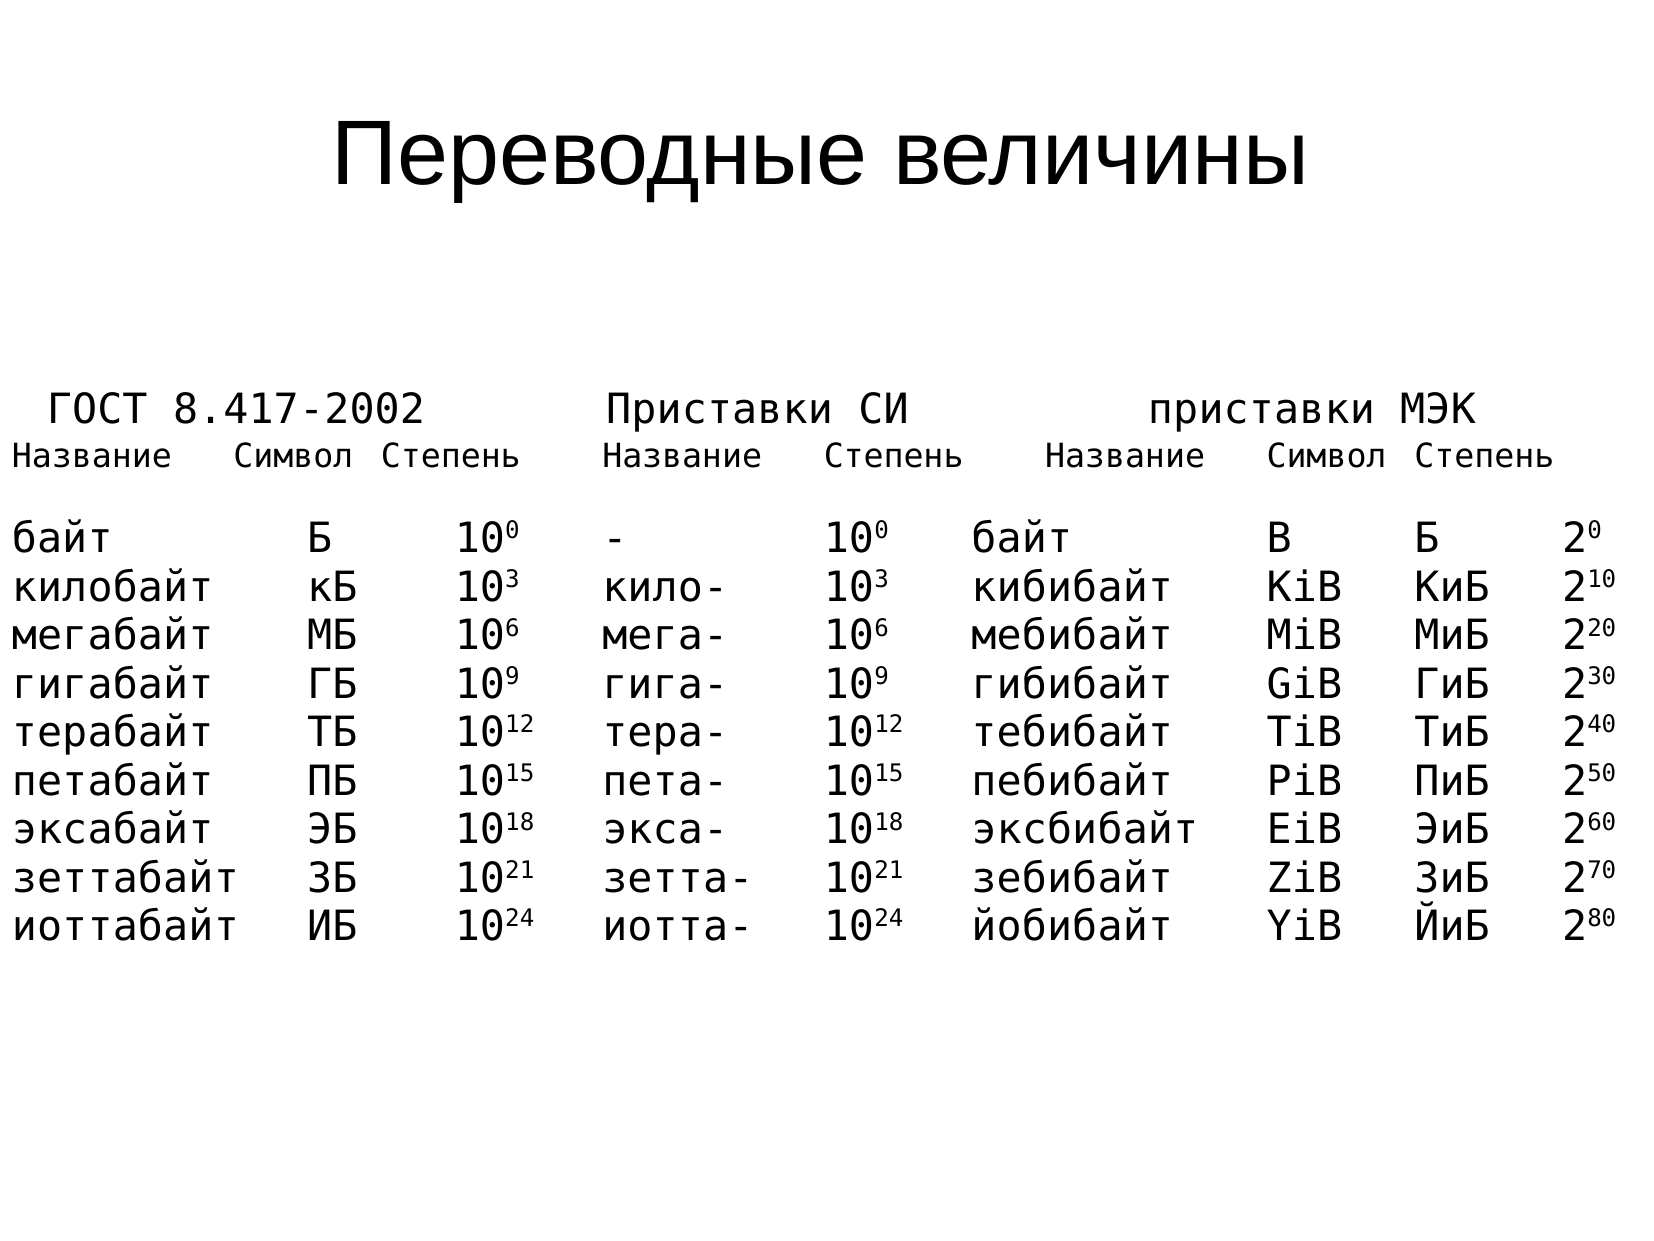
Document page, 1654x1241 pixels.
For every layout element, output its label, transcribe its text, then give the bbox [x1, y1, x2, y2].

title ГОСТ 8.417-2002 Приставки СИ приставки МЭК Название Символ Степень Название Степень Название Символ Степень байт Б 100 - 100 байт B Б 20 килобайт кБ 103 кило- 103 кибибайт KiB КиБ 210 мегабайт МБ 106 мега- 106 мебибайт MiB МиБ 220 гигабайт ГБ 109 гига- 109 гибибайт GiB ГиБ 230 терабайт ТБ 1012 тера- 1012 тебибайт TiB ТиБ 240 петабайт ПБ 1015 пета- 1015 пебибайт PiB ПиБ 250 эксабайт ЭБ 1018 экса- 1018 эксбибайт EiB ЭиБ 260 зеттабайт ЗБ 1021 зетта- 1021 зебибайт ZiB ЗиБ 270 иоттабайт ИБ 1024 иотта- 1024 йобибайт YiB ЙиБ 280 [11, 11, 1642, 1241]
title Переводные величины [76, 49, 1565, 257]
